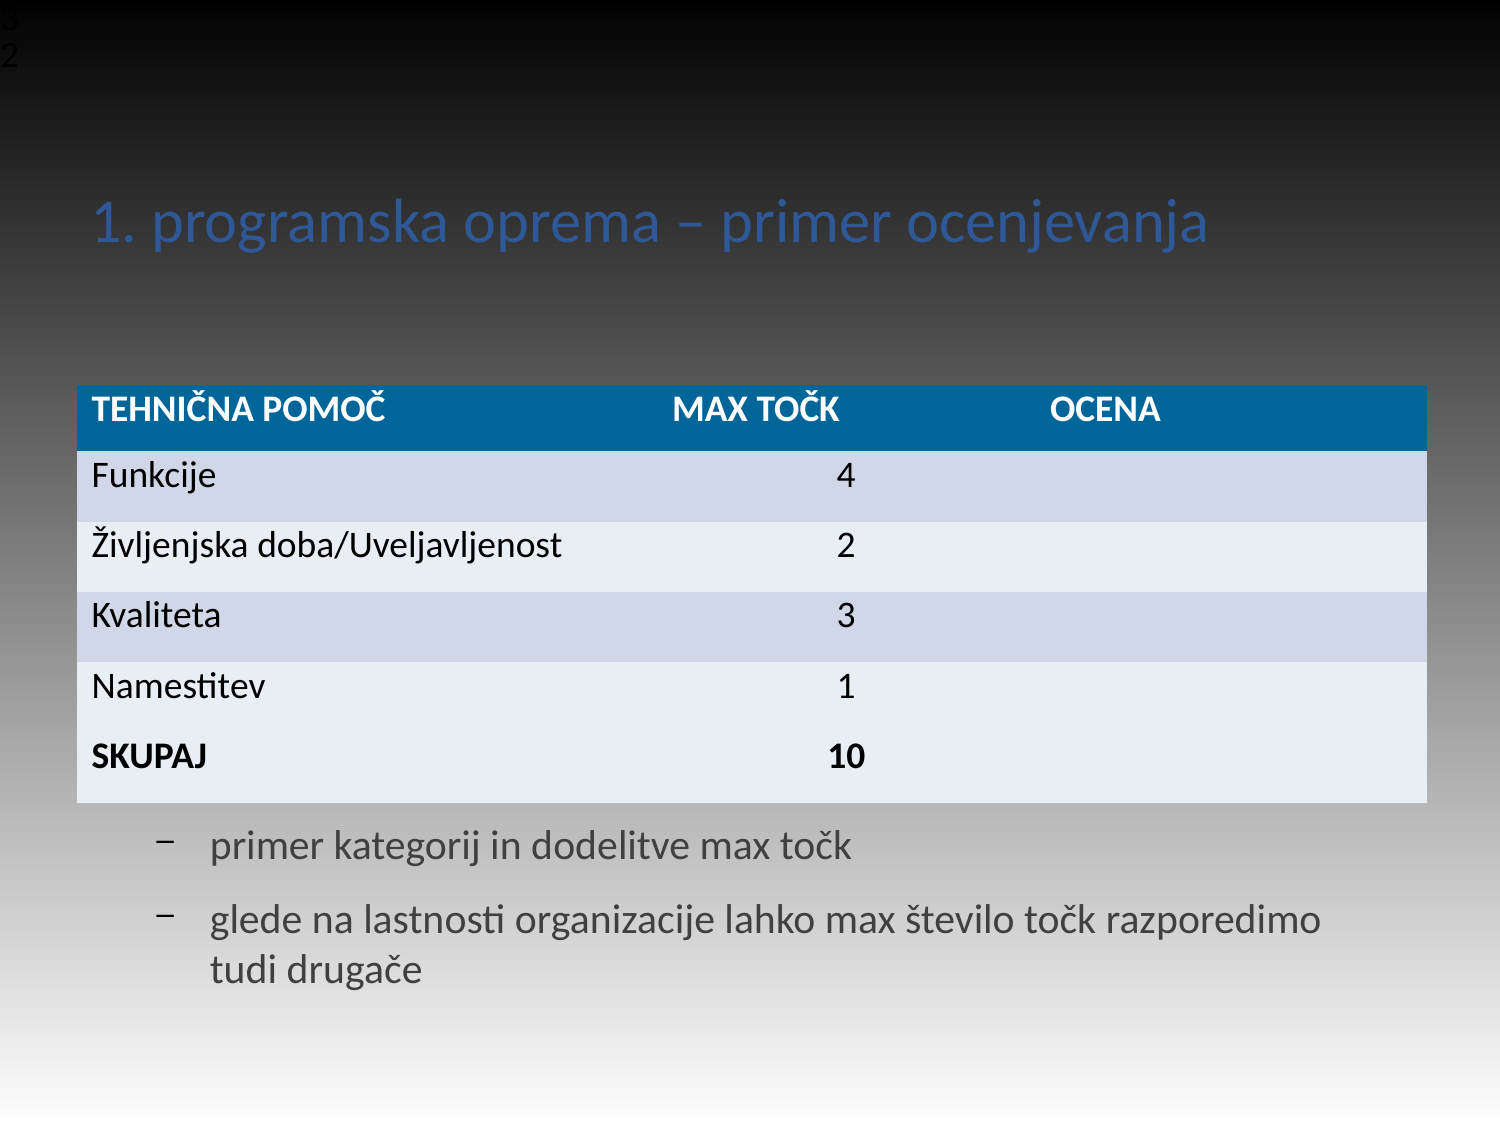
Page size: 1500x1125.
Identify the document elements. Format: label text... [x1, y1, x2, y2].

table_cell 3 [657, 592, 1035, 662]
table_cell Funkcije [77, 451, 657, 522]
table_cell [1035, 592, 1427, 662]
table_cell Življenjska doba/Uveljavljenost [77, 522, 657, 592]
table_cell [1035, 733, 1427, 803]
table_header MAX TOČK [657, 385, 1035, 451]
table_cell 1 [657, 662, 1035, 733]
title 1. programska oprema – primer ocenjevanja [75, 0, 1425, 263]
table_cell 4 [657, 451, 1035, 522]
table_cell 10 [657, 733, 1035, 803]
table_cell Namestitev [77, 662, 657, 733]
table_header OCENA [1035, 385, 1427, 451]
table_cell SKUPAJ [77, 733, 657, 803]
list primer kategorij in dodelitve max točk glede na lastnosti organizacije lahko max število točk razporedimo tudi drugače [53, 810, 1404, 1023]
table_cell [1035, 662, 1427, 733]
table_cell Kvaliteta [77, 592, 657, 662]
table_cell 2 [657, 522, 1035, 592]
table_cell [1035, 451, 1427, 522]
table_header TEHNIČNA POMOČ [77, 385, 657, 451]
table_cell [1035, 522, 1427, 592]
